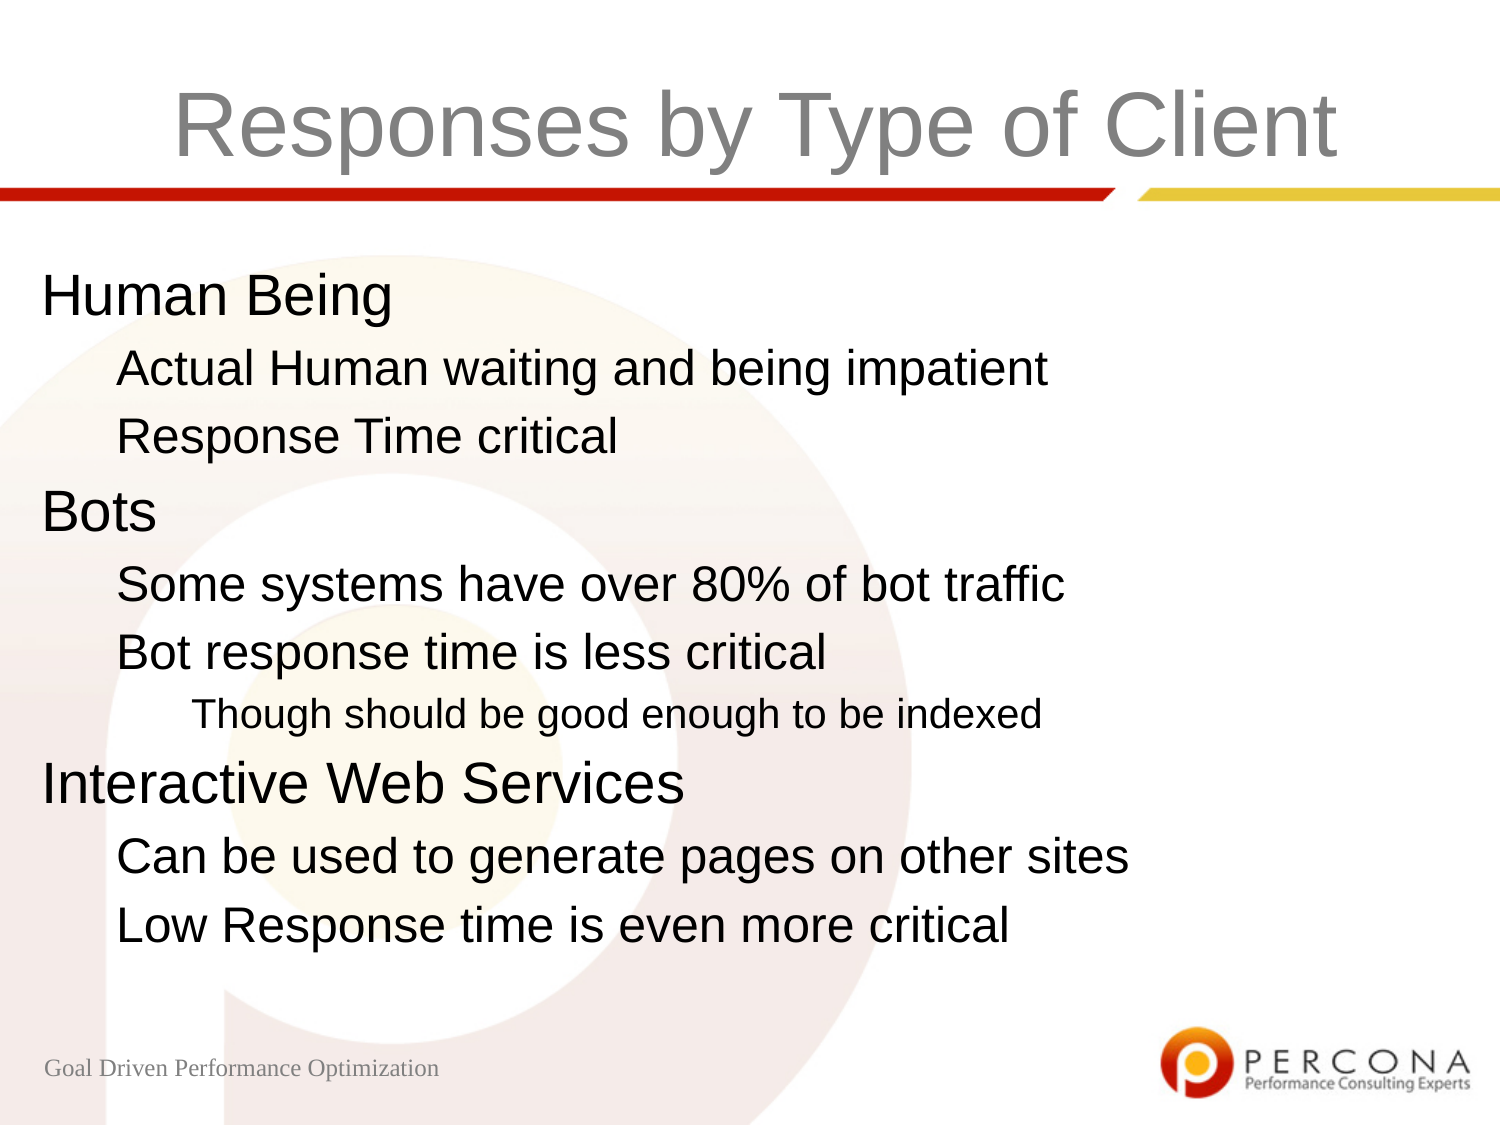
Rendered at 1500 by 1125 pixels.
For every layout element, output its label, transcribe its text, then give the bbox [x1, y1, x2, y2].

title Responses by Type of Client [41, 62, 1471, 187]
picture [0, 0, 1500, 1125]
list Human Being Actual Human waiting and being impatient Response Time critical Bots Some systems have over 80% of bot traffic Bot response time is less critical Though should be good enough to be indexed Interactive Web Services Can be used to generate pages on other sites Low Response time is even more critical [41, 262, 1471, 991]
